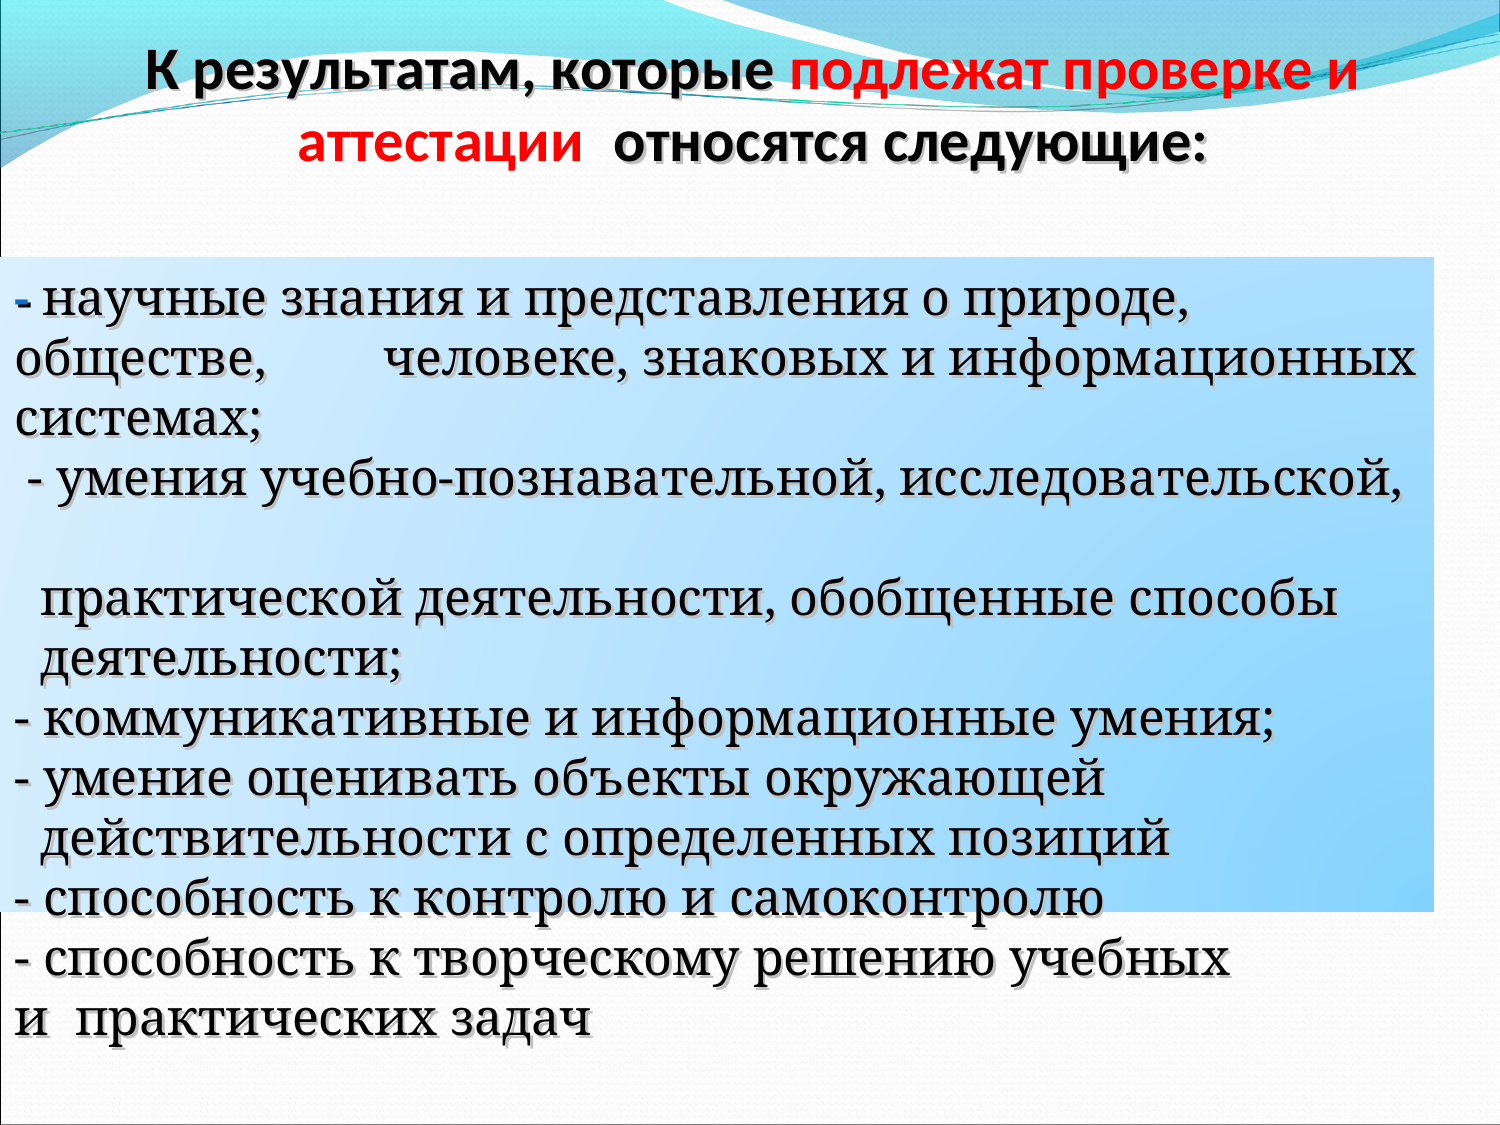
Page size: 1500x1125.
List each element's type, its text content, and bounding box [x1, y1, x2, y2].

text_box - научные знания и представления о природе, обществе, человеке, знаковых и информационных системах; - умения учебно-познавательной, исследовательской, практической деятельности, обобщенные способы деятельности; - коммуникативные и информационные умения; - умение оценивать объекты окружающей действительности с определенных позиций - способность к контролю и самоконтролю - способность к творческому решению учебных и практических задач [0, 257, 1434, 1054]
picture [0, 0, 1500, 1125]
title К результатам, которые подлежат проверке и аттестации, относятся следующие: [76, 0, 1430, 247]
